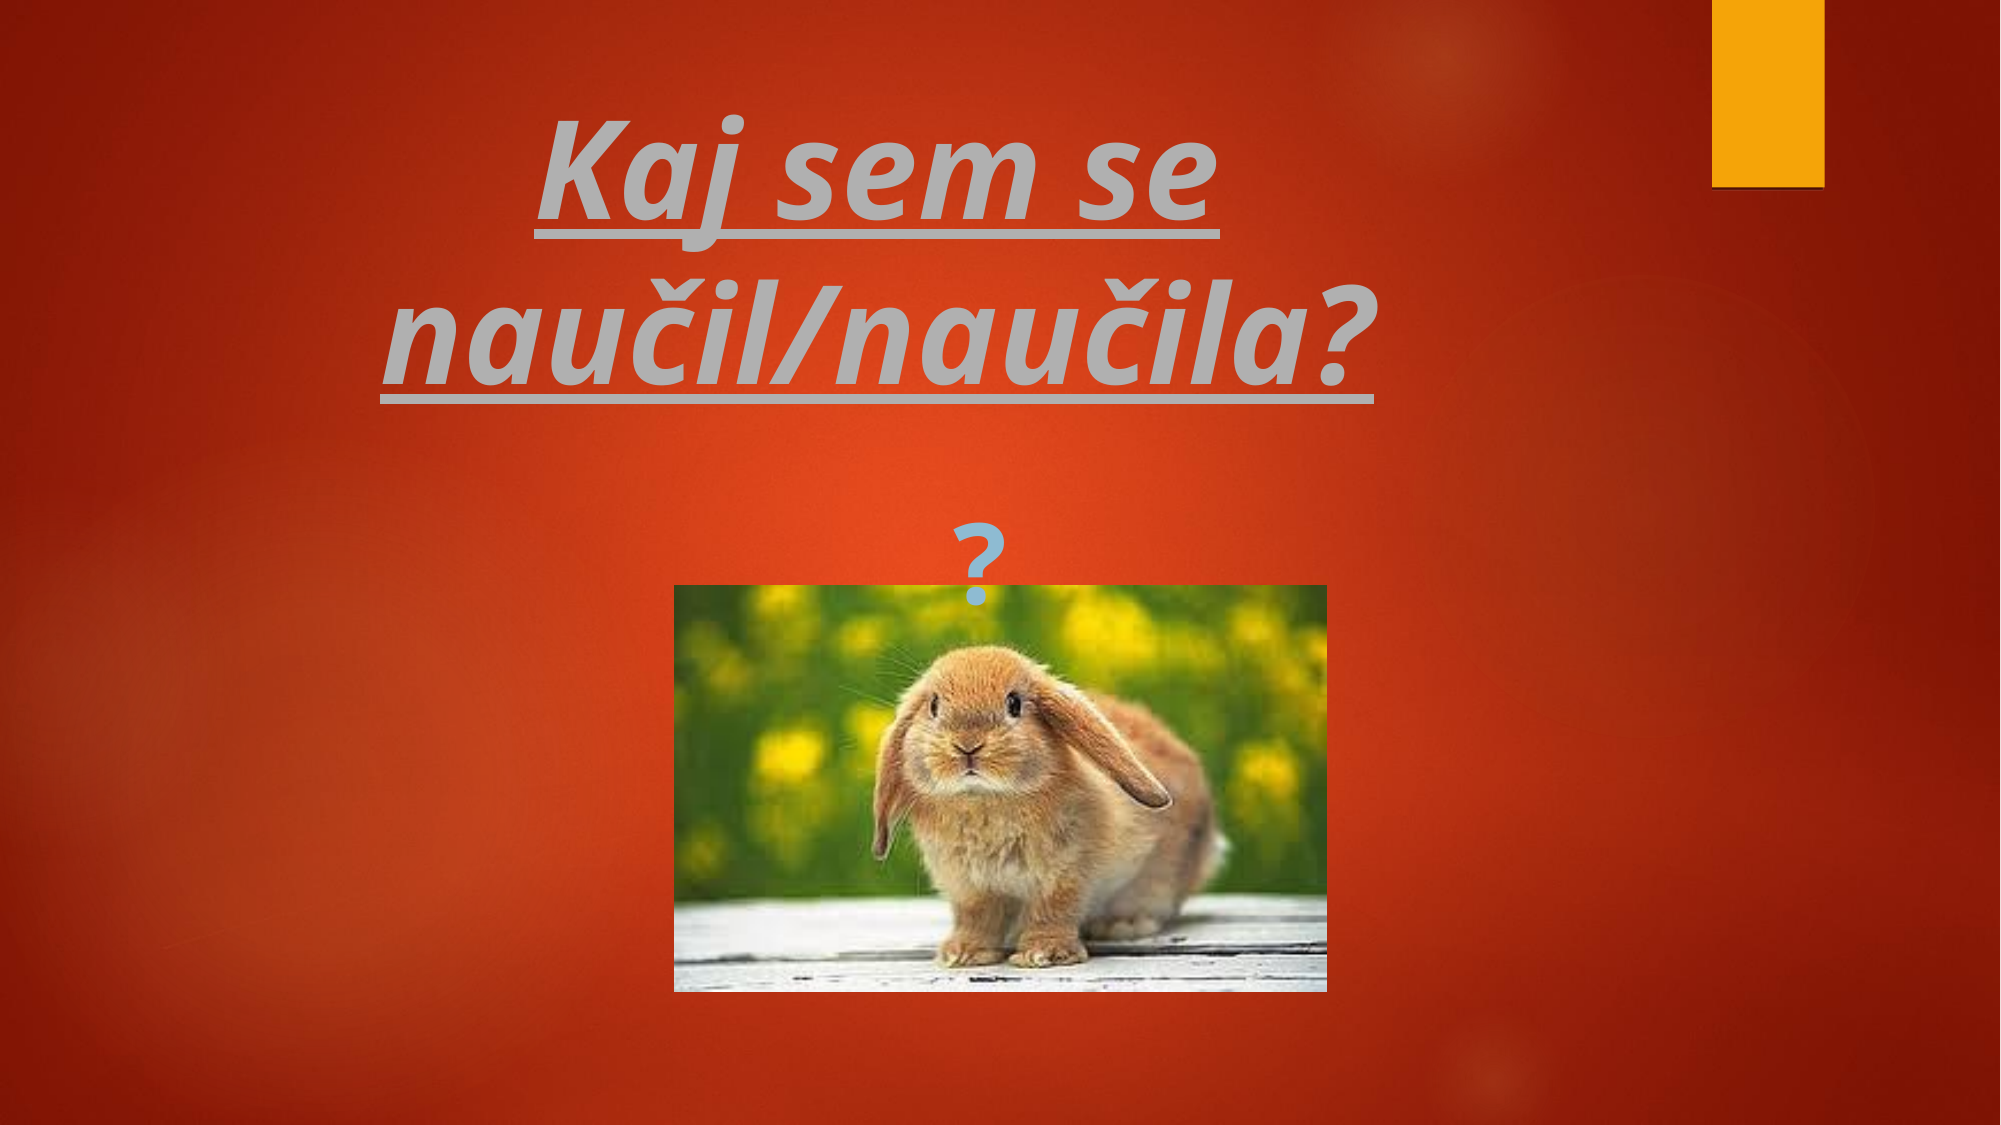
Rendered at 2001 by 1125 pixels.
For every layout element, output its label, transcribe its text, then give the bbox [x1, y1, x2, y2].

title Kaj sem se naučil/naučila? [106, 74, 1649, 304]
text_box ? [939, 484, 1023, 635]
picture [0, 0, 2001, 1125]
